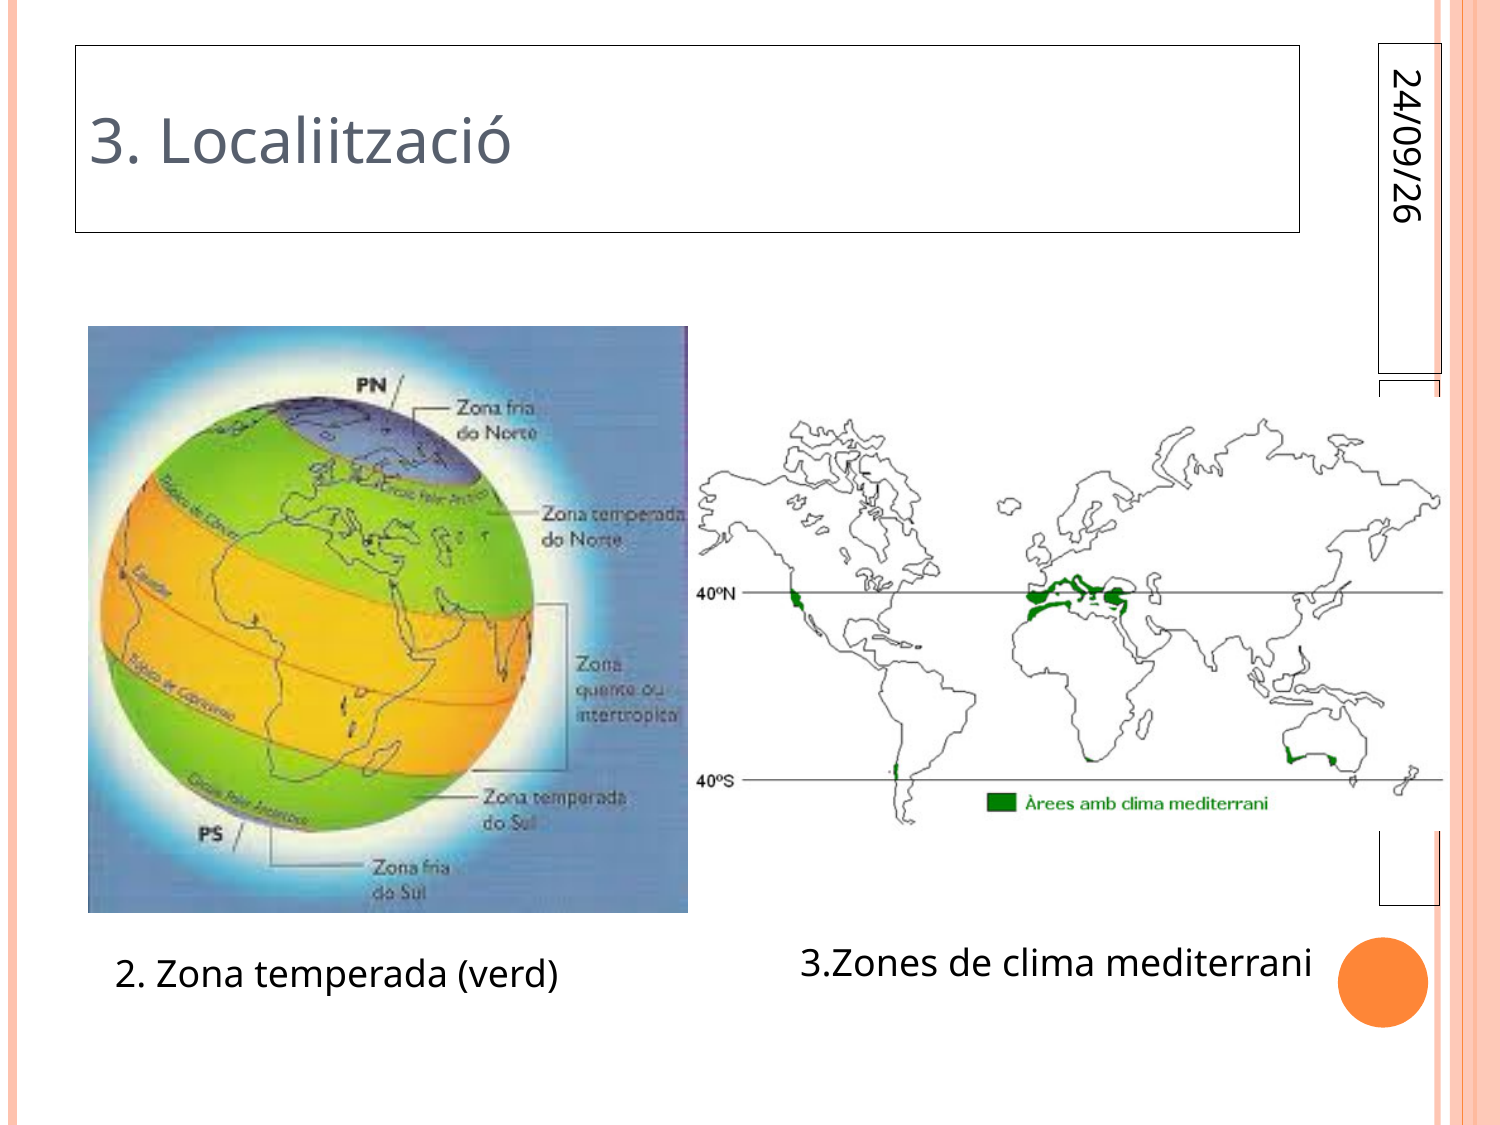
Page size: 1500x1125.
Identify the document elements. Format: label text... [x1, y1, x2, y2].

picture [88, 326, 688, 913]
picture [690, 397, 1448, 831]
title 3. Localiització [75, 45, 1300, 233]
text_box 3.Zones de clima mediterrani [785, 928, 1372, 990]
text_box 2. Zona temperada (verd) [100, 940, 691, 1001]
